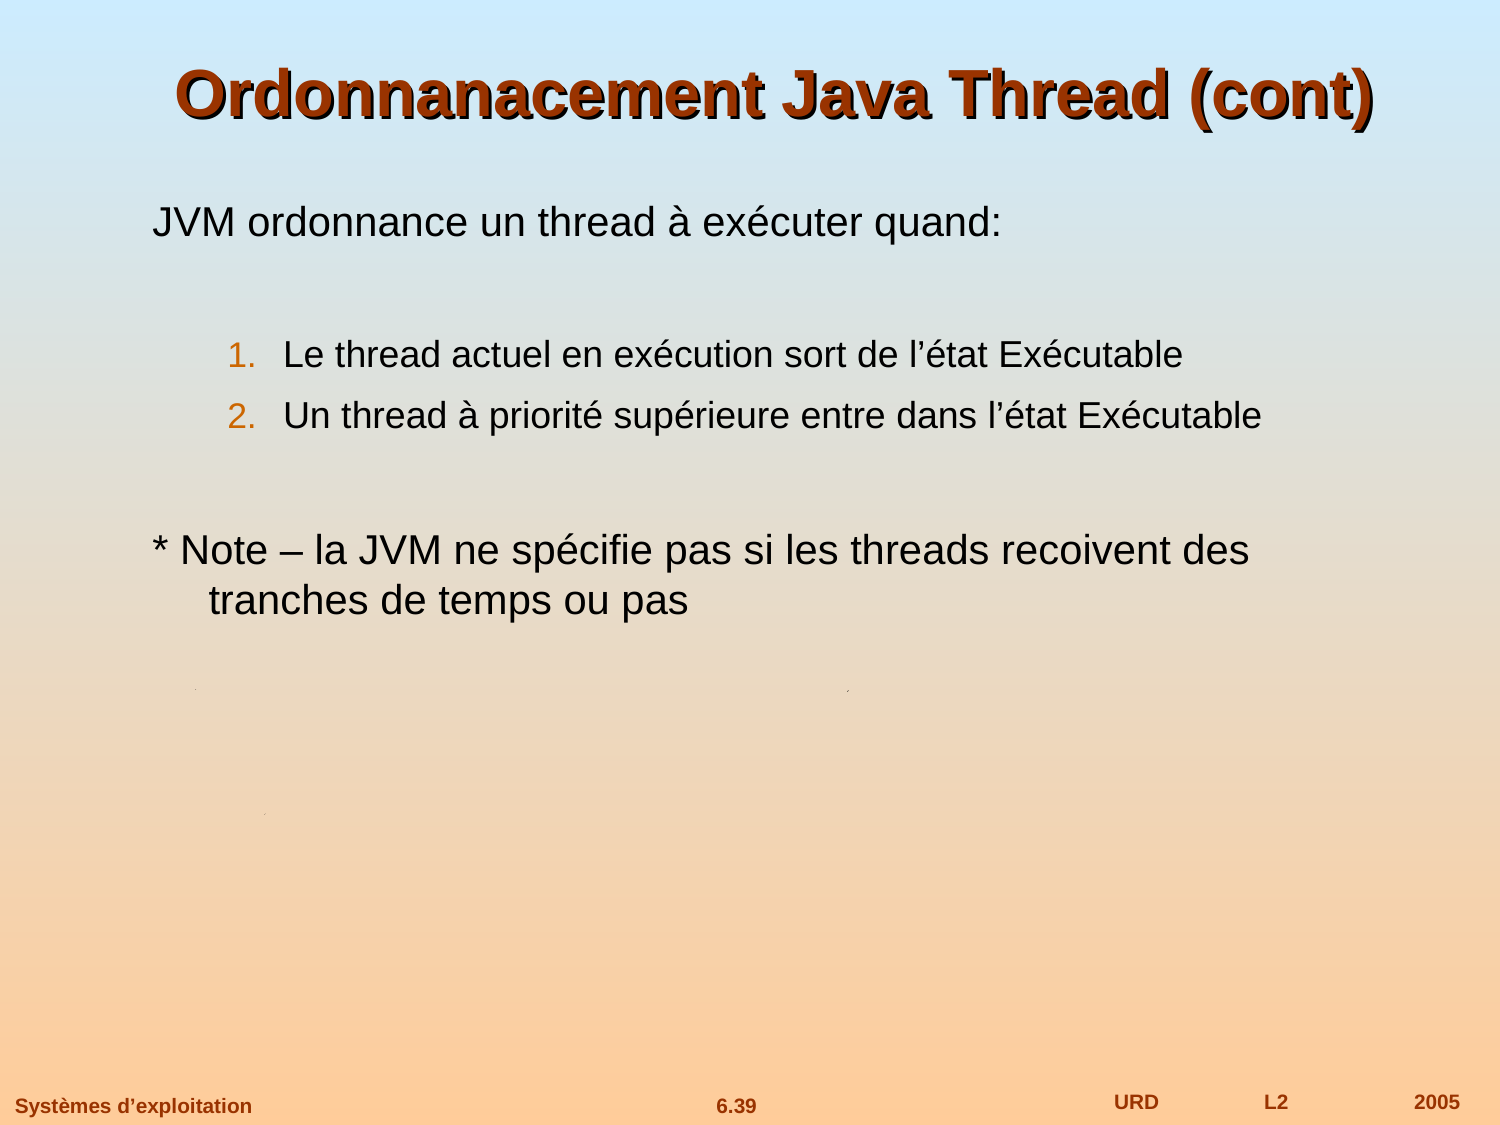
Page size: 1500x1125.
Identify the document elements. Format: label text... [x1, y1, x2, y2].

list JVM ordonnance un thread à exécuter quand: Le thread actuel en exécution sort de l’état Exécutable Un thread à priorité supérieure entre dans l’état Exécutable * Note – la JVM ne spécifie pas si les threads recoivent des tranches de temps ou pas [137, 187, 1426, 988]
title Ordonnanacement Java Thread (cont) [112, 37, 1438, 138]
